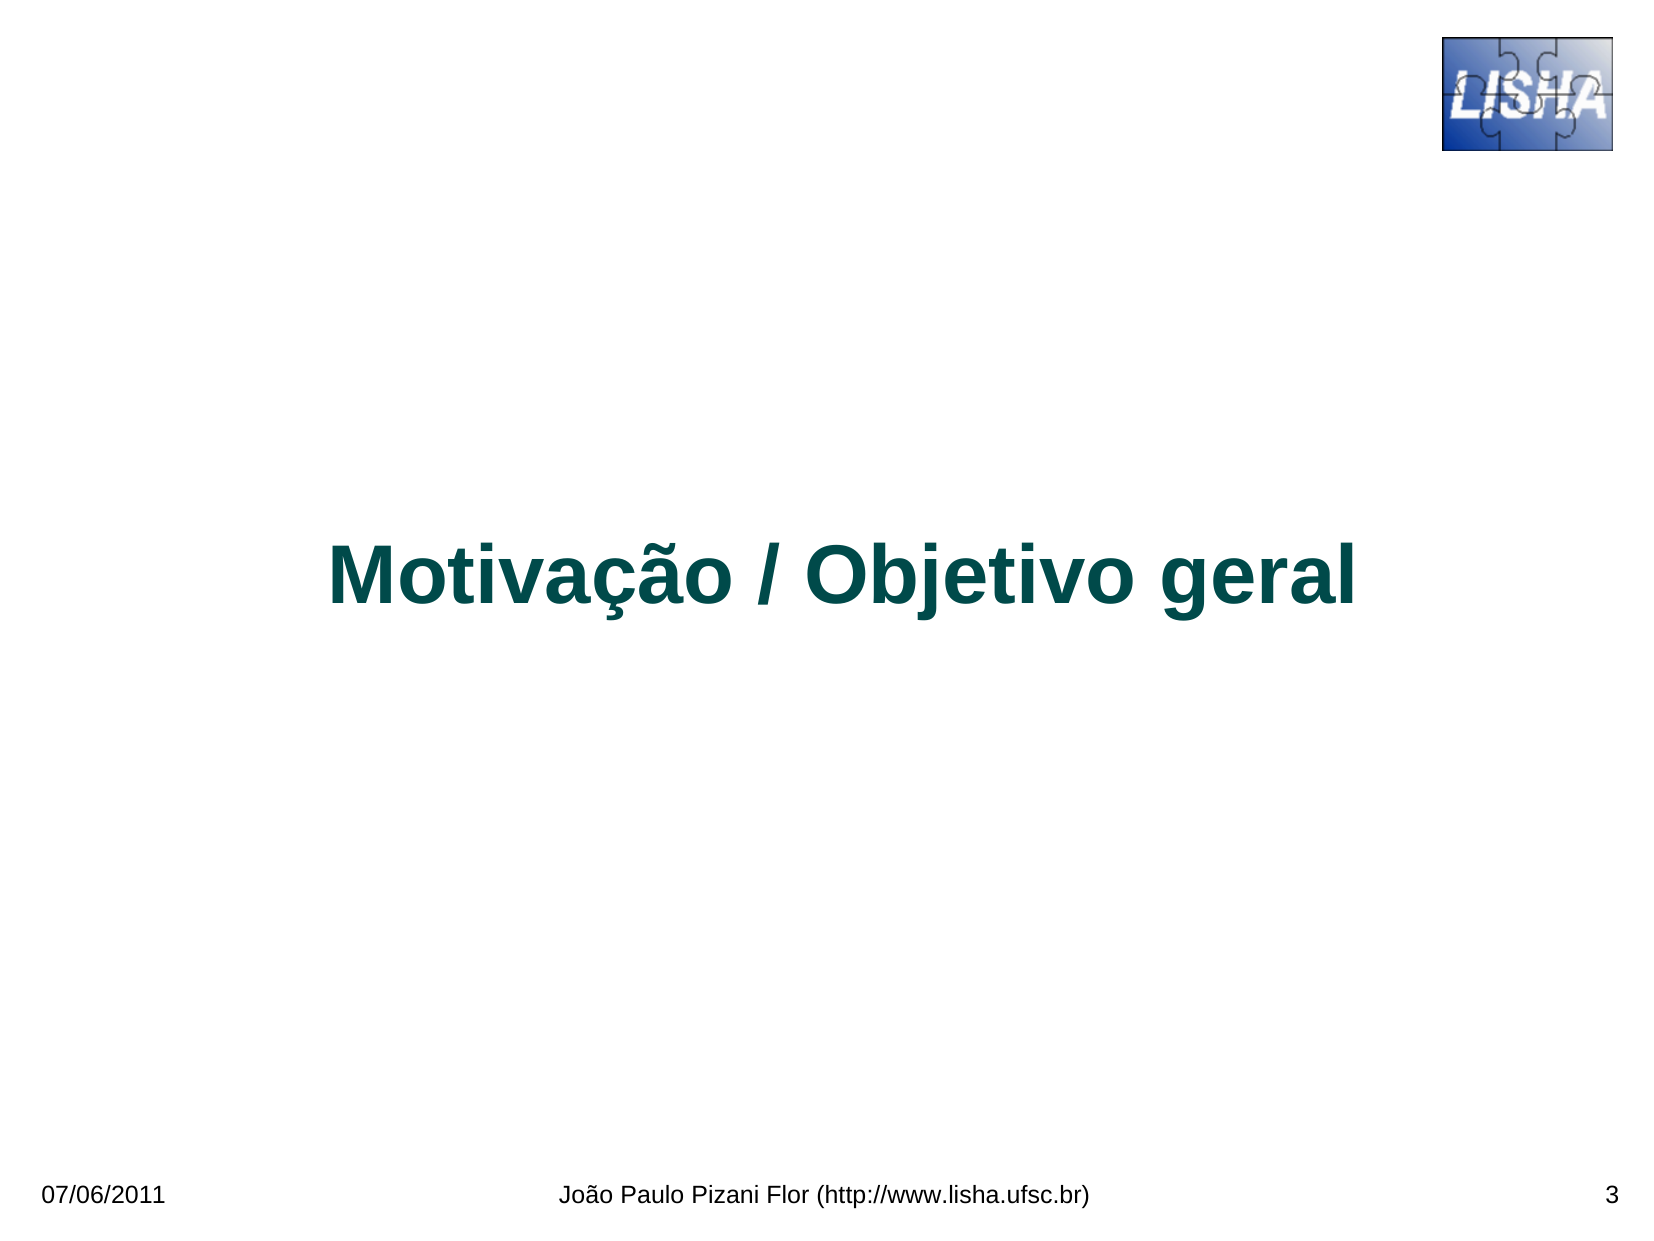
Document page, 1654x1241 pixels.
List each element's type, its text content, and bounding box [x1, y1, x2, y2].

title Motivação / Objetivo geral [150, 525, 1538, 638]
picture [1442, 37, 1613, 151]
